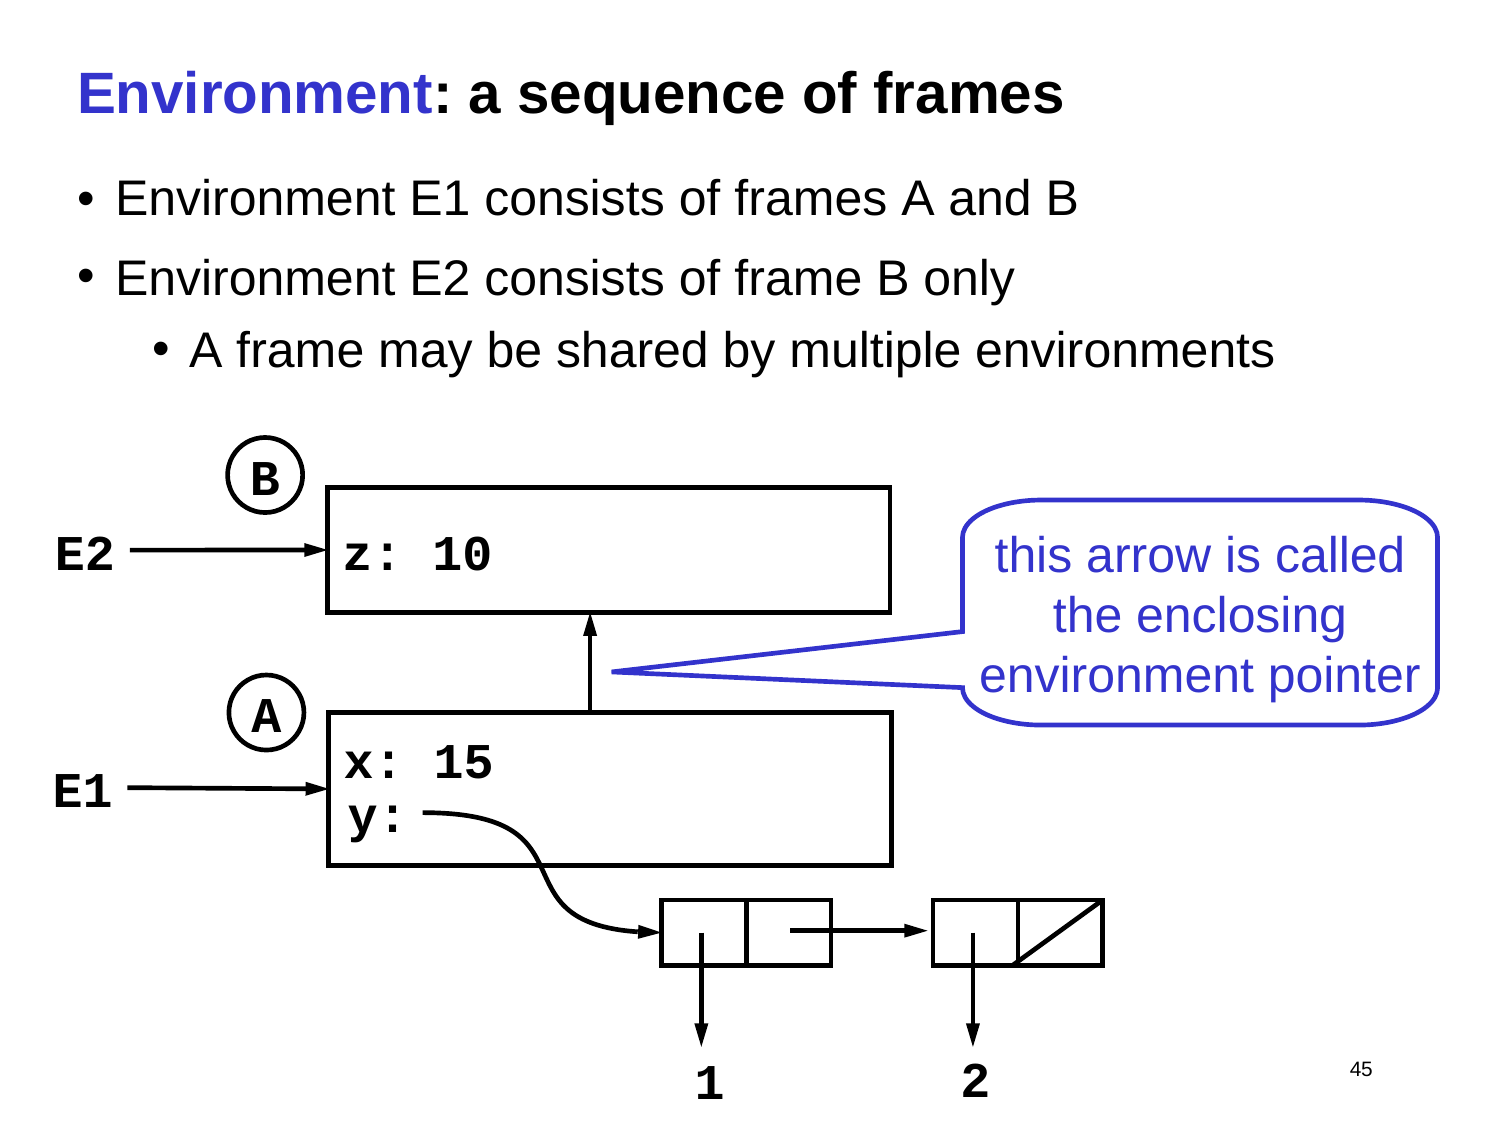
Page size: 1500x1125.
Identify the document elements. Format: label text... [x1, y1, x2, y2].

text_box A [228, 675, 304, 751]
text_box Environment E2 consists of frame B only A frame may be shared by multiple environments [62, 237, 1450, 388]
title Environment: a sequence of frames [62, 24, 1338, 162]
text_box 2 [923, 1046, 1028, 1109]
text_box E2 [40, 512, 131, 588]
text_box 1 [653, 1046, 766, 1113]
text_box E1 [37, 749, 128, 826]
text_box y: [333, 774, 423, 851]
text_box this arrow is called the enclosing environment pointer [611, 500, 1438, 726]
text_box B [227, 437, 303, 513]
text_box x: 15 [328, 712, 892, 866]
text_box z: 10 [327, 487, 891, 613]
list Environment E1 consists of frames A and B [62, 162, 1450, 237]
